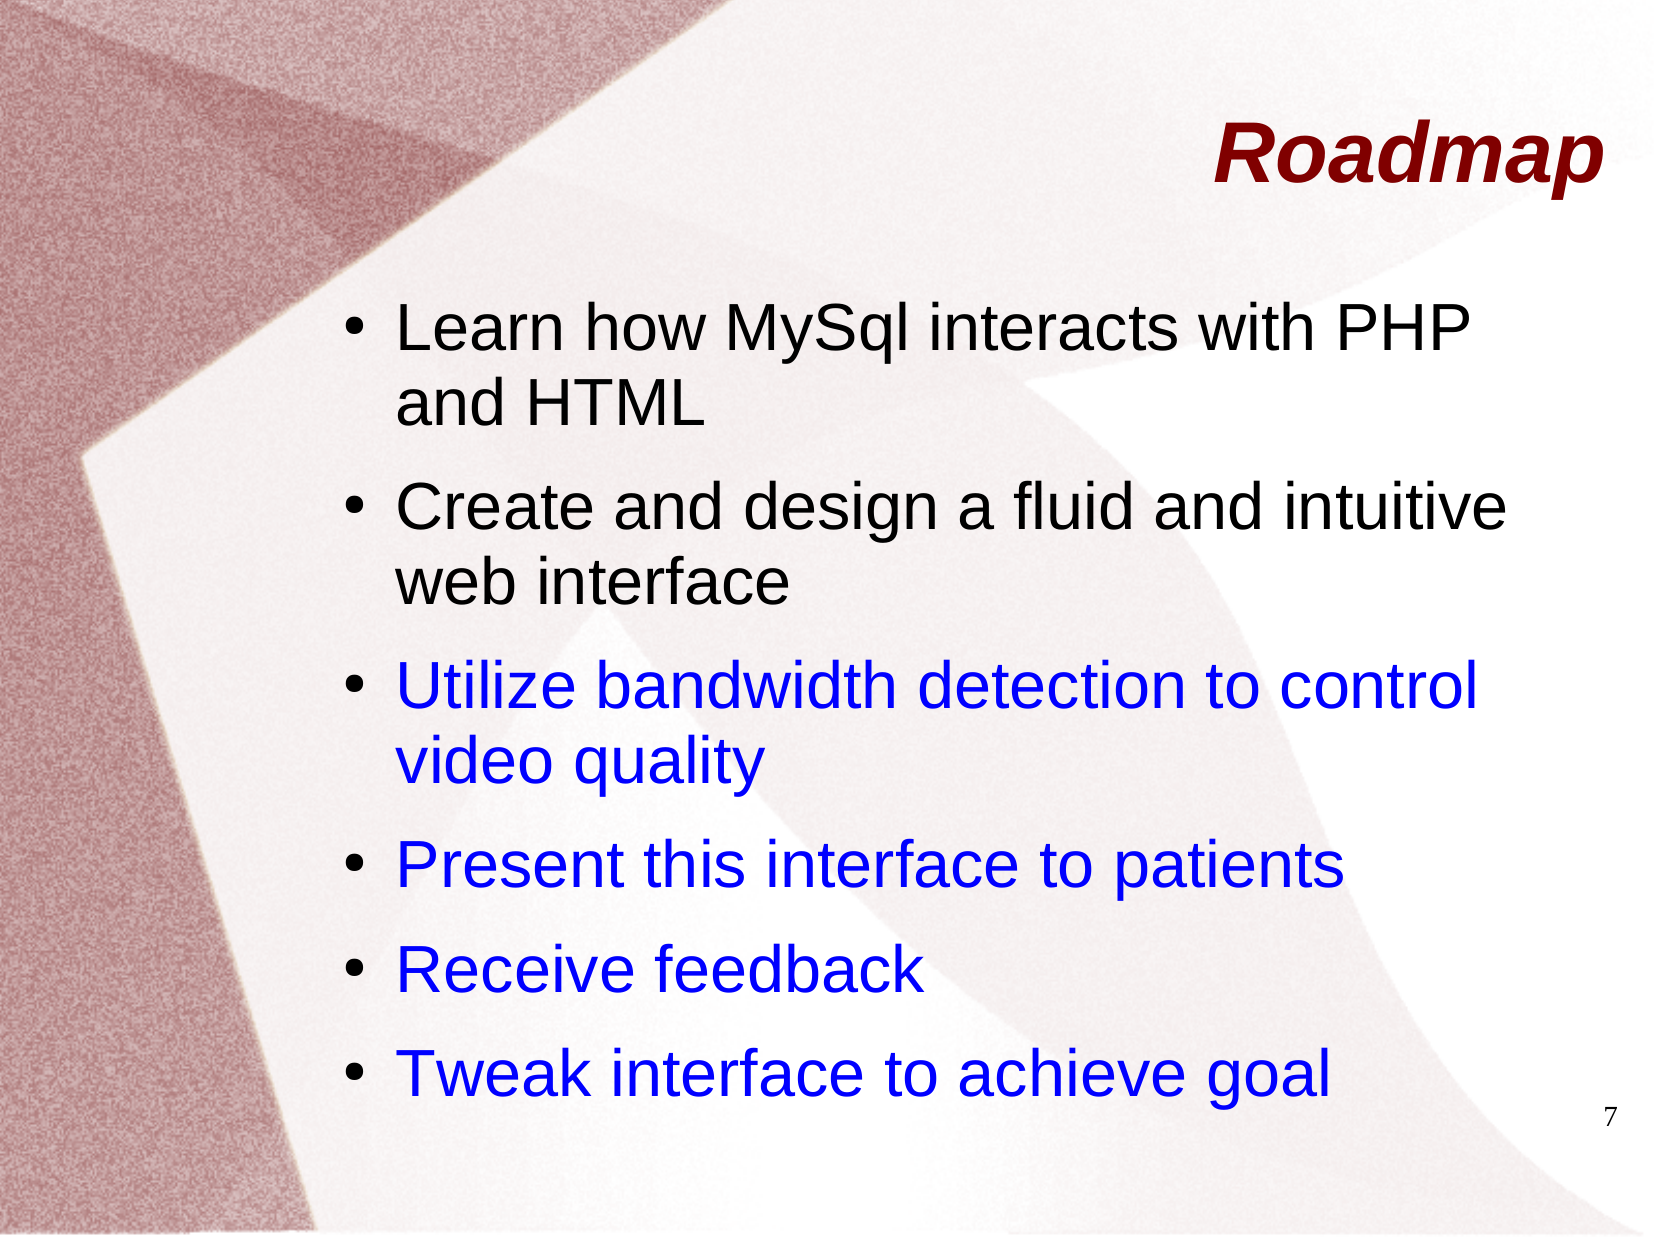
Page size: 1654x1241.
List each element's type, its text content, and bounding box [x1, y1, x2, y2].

title Roadmap [596, 49, 1607, 257]
list Learn how MySql interacts with PHP and HTML Create and design a fluid and intuitive web interface Utilize bandwidth detection to control video quality Present this interface to patients Receive feedback Tweak interface to achieve goal [324, 290, 1601, 1111]
picture [0, 0, 1654, 1241]
